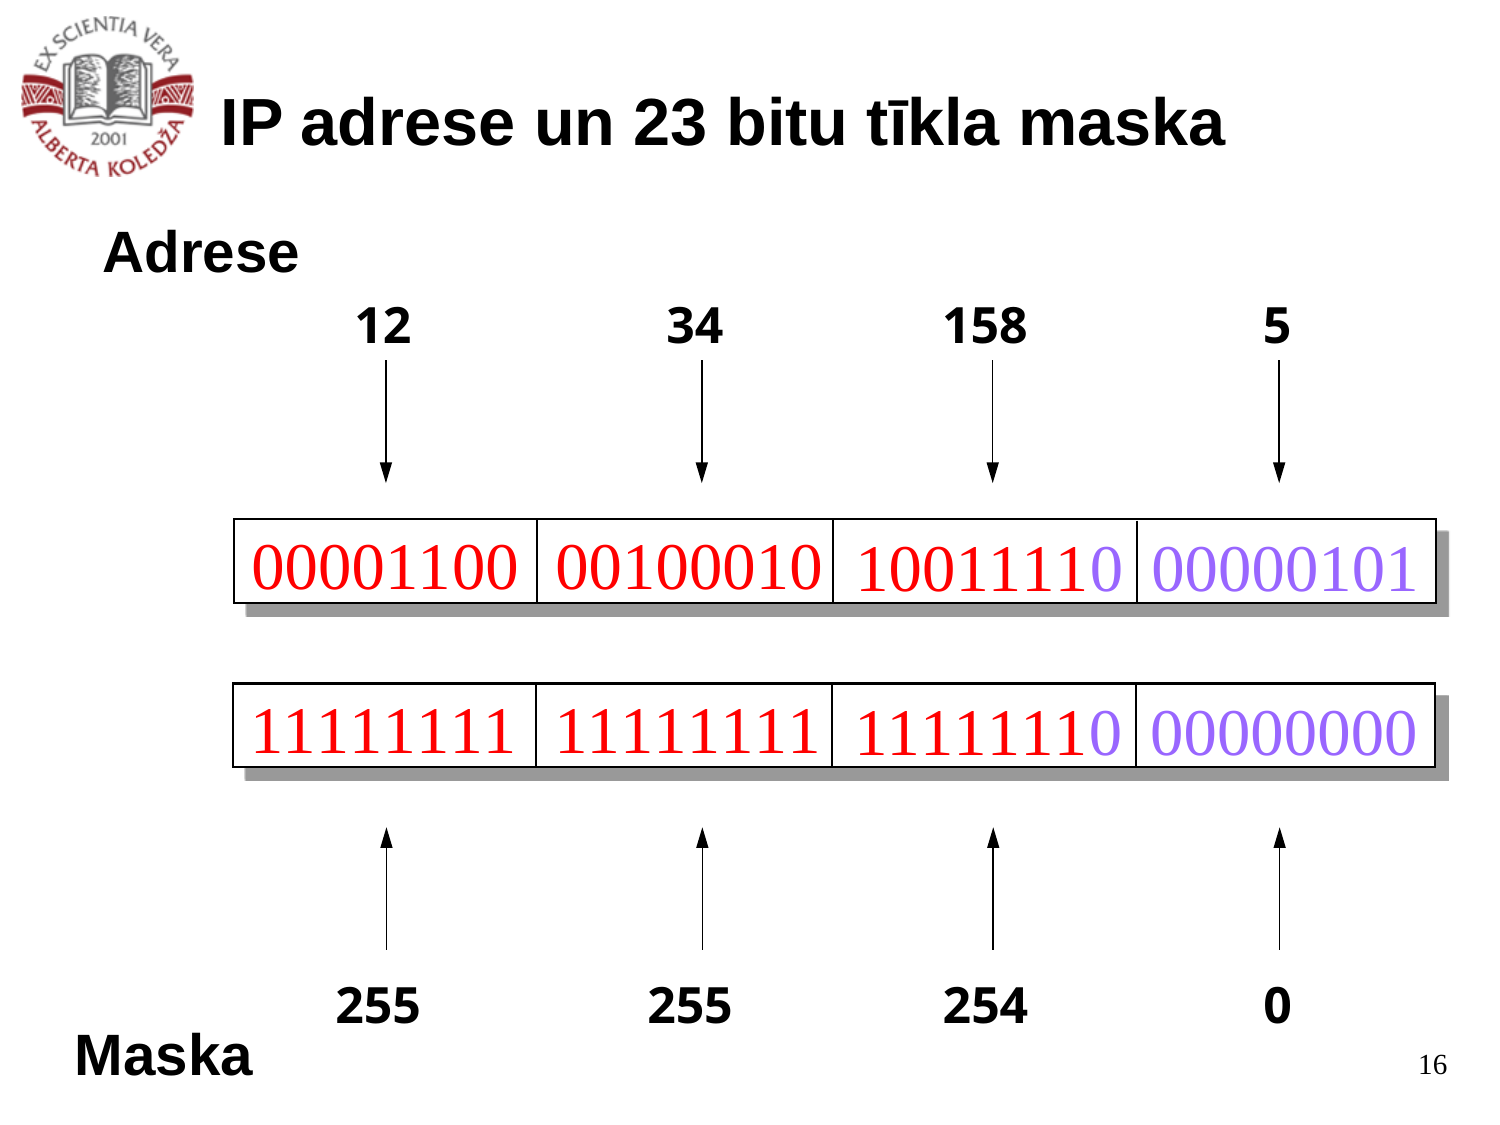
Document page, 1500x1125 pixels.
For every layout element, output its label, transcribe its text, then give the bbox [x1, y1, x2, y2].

text_box <skaitlis> [1312, 1037, 1463, 1101]
picture [21, 16, 194, 177]
text_box 255 [632, 966, 748, 1042]
text_box Maska [59, 1009, 269, 1096]
text_box Adrese [87, 206, 316, 292]
text_box 254 [927, 966, 1044, 1042]
text_box 11111111 [235, 679, 534, 775]
text_box 5 [1248, 285, 1307, 361]
text_box 00000101 [1136, 517, 1435, 613]
text_box 158 [927, 285, 1043, 361]
text_box 34 [651, 285, 739, 361]
text_box 11111110 [839, 681, 1135, 777]
text_box 12 [339, 285, 427, 361]
text_box 10011110 [840, 517, 1136, 613]
text_box 00100010 [540, 515, 839, 611]
text_box 255 [320, 966, 436, 1042]
text_box 11111111 [539, 679, 838, 775]
text_box 00001100 [236, 515, 535, 611]
text_box 0 [1248, 966, 1307, 1042]
text_box 00000000 [1135, 681, 1434, 777]
title IP adrese un 23 bitu tīkla maska [50, 62, 1374, 175]
